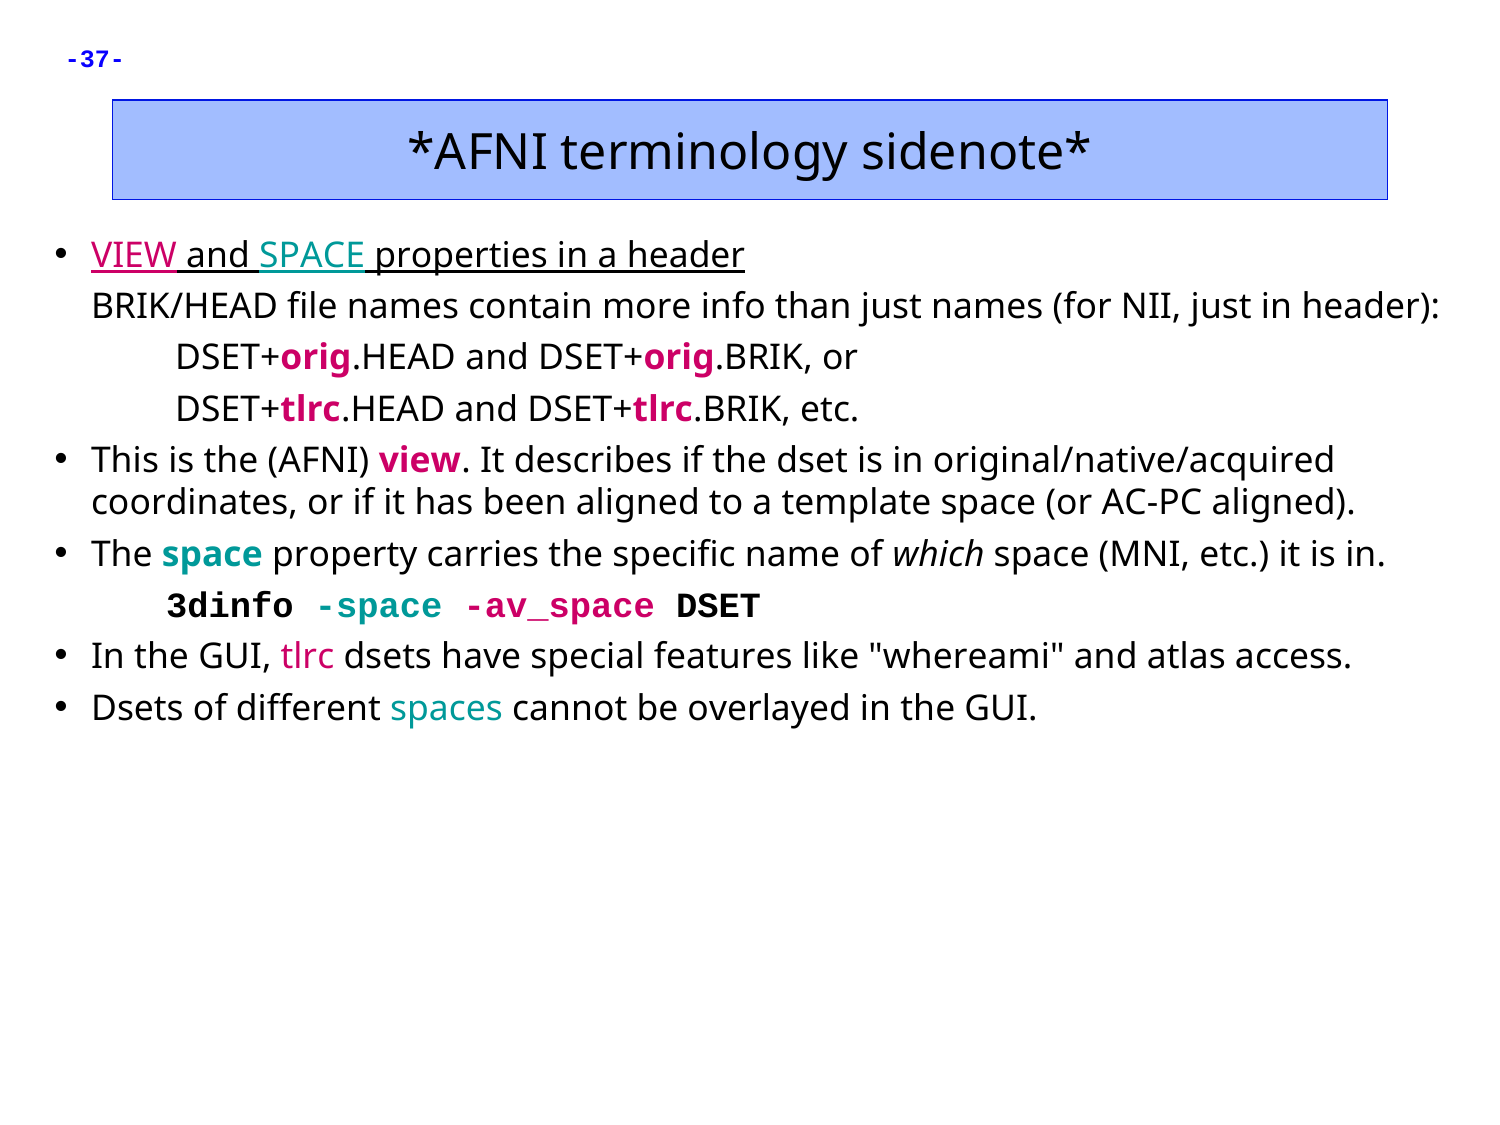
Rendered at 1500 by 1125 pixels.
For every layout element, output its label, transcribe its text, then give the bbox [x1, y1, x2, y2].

text_box VIEW and SPACE properties in a header BRIK/HEAD file names contain more info than just names (for NII, just in header): DSET+orig.HEAD and DSET+orig.BRIK, or DSET+tlrc.HEAD and DSET+tlrc.BRIK, etc. This is the (AFNI) view. It describes if the dset is in original/native/acquired coordinates, or if it has been aligned to a template space (or AC-PC aligned). The space property carries the specific name of which space (MNI, etc.) it is in. 3dinfo -space -av_space DSET In the GUI, tlrc dsets have special features like "whereami" and atlas access. Dsets of different spaces cannot be overlayed in the GUI. [38, 223, 1458, 1057]
text_box *AFNI terminology sidenote* [112, 99, 1388, 200]
